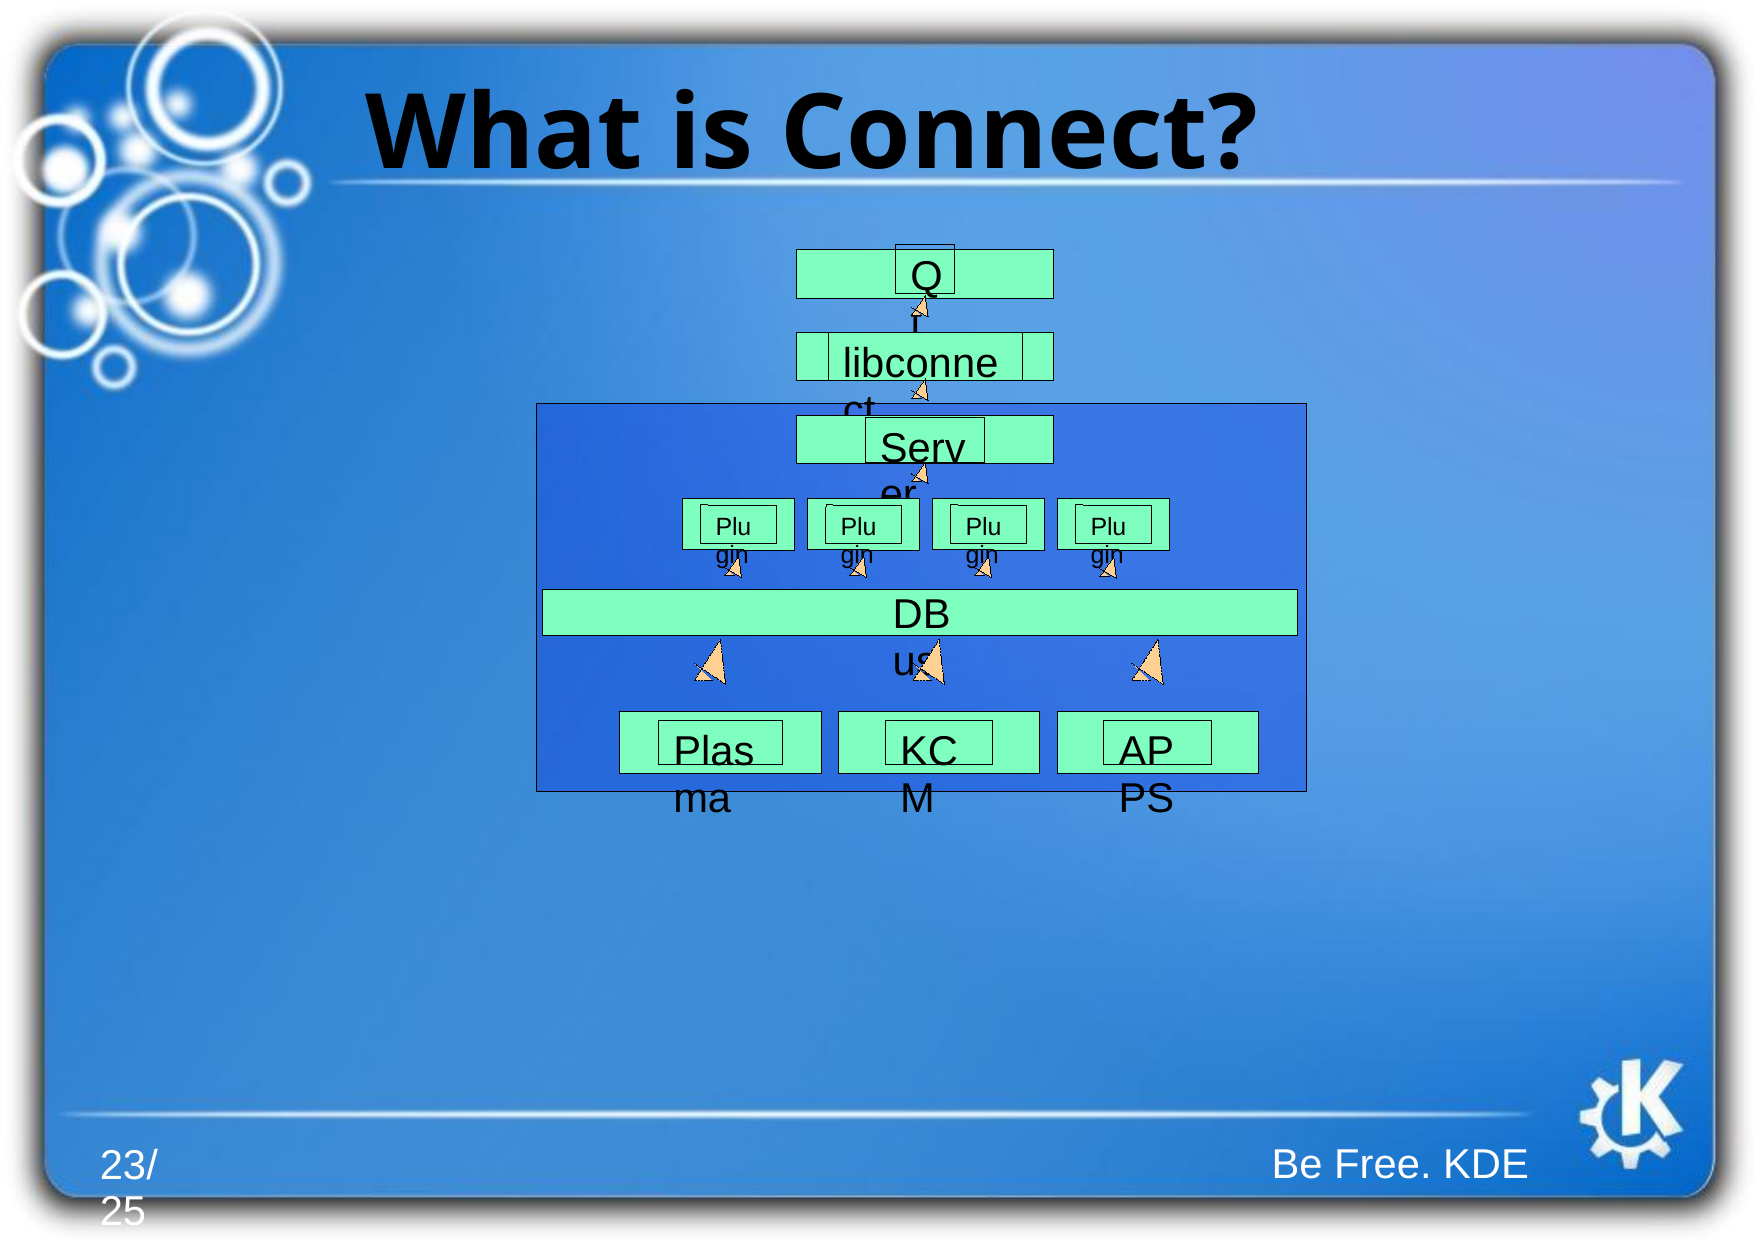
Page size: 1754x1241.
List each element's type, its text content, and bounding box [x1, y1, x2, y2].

text_box [1023, 332, 1054, 381]
text_box [536, 403, 1307, 792]
text_box [911, 378, 929, 401]
text_box Plasma [658, 720, 783, 765]
text_box [1125, 786, 1140, 792]
text_box Plugin [700, 504, 777, 544]
picture [0, 0, 1754, 1241]
text_box Qt [895, 244, 955, 294]
text_box Plugin [950, 504, 1027, 544]
text_box [796, 332, 828, 381]
text_box Server [865, 417, 985, 463]
text_box DBus [877, 583, 983, 630]
text_box libconnect [828, 332, 1023, 381]
text_box Plugin [826, 504, 902, 544]
text_box Plugin [1075, 504, 1152, 544]
text_box KCM [885, 720, 993, 765]
text_box [796, 249, 1054, 317]
text_box APPS [1103, 720, 1212, 765]
title What is Connect? [350, 49, 1649, 174]
